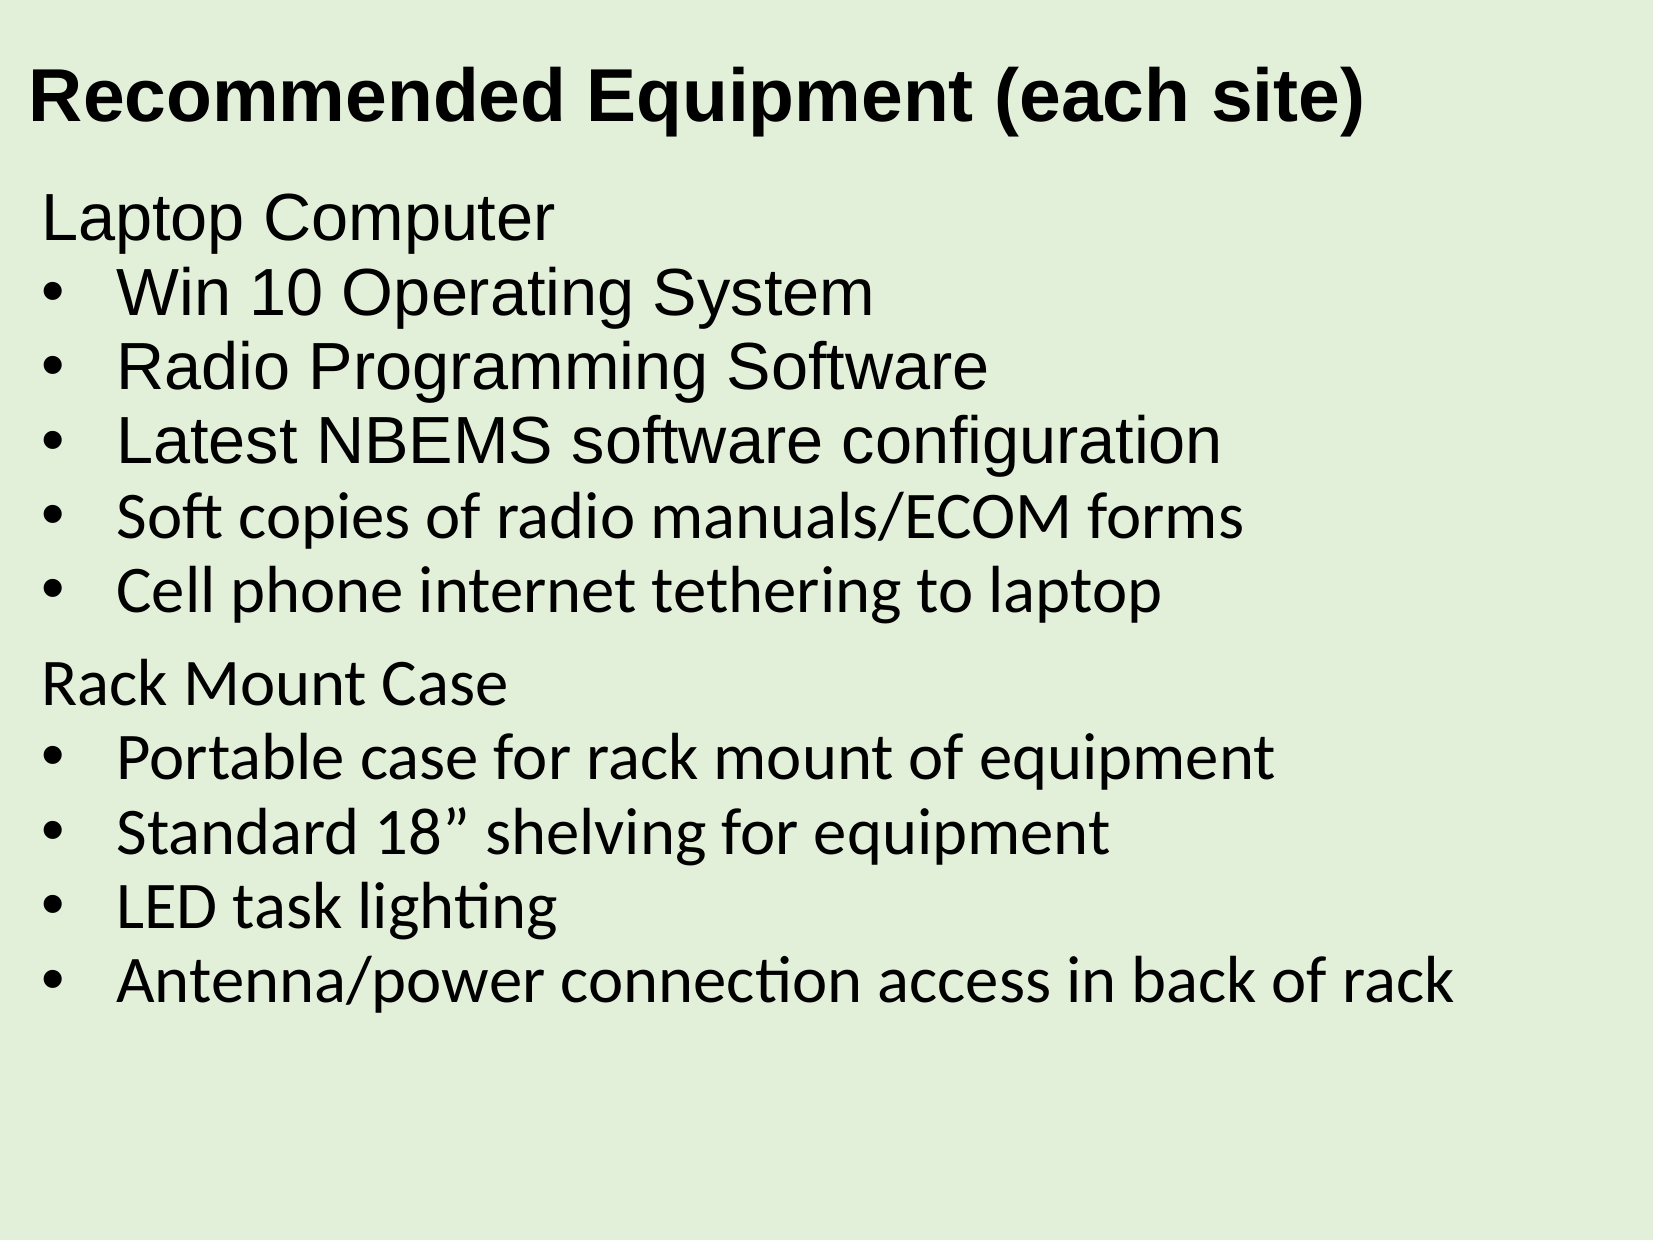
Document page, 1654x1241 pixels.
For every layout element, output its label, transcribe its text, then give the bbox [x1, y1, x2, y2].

text_box Laptop Computer Win 10 Operating System Radio Programming Software Latest NBEMS software configuration Soft copies of radio manuals/ECOM forms Cell phone internet tethering to laptop Rack Mount Case Portable case for rack mount of equipment Standard 18” shelving for equipment LED task lighting Antenna/power connection access in back of rack [26, 173, 1627, 1241]
title Recommended Equipment (each site) [14, 49, 1627, 183]
